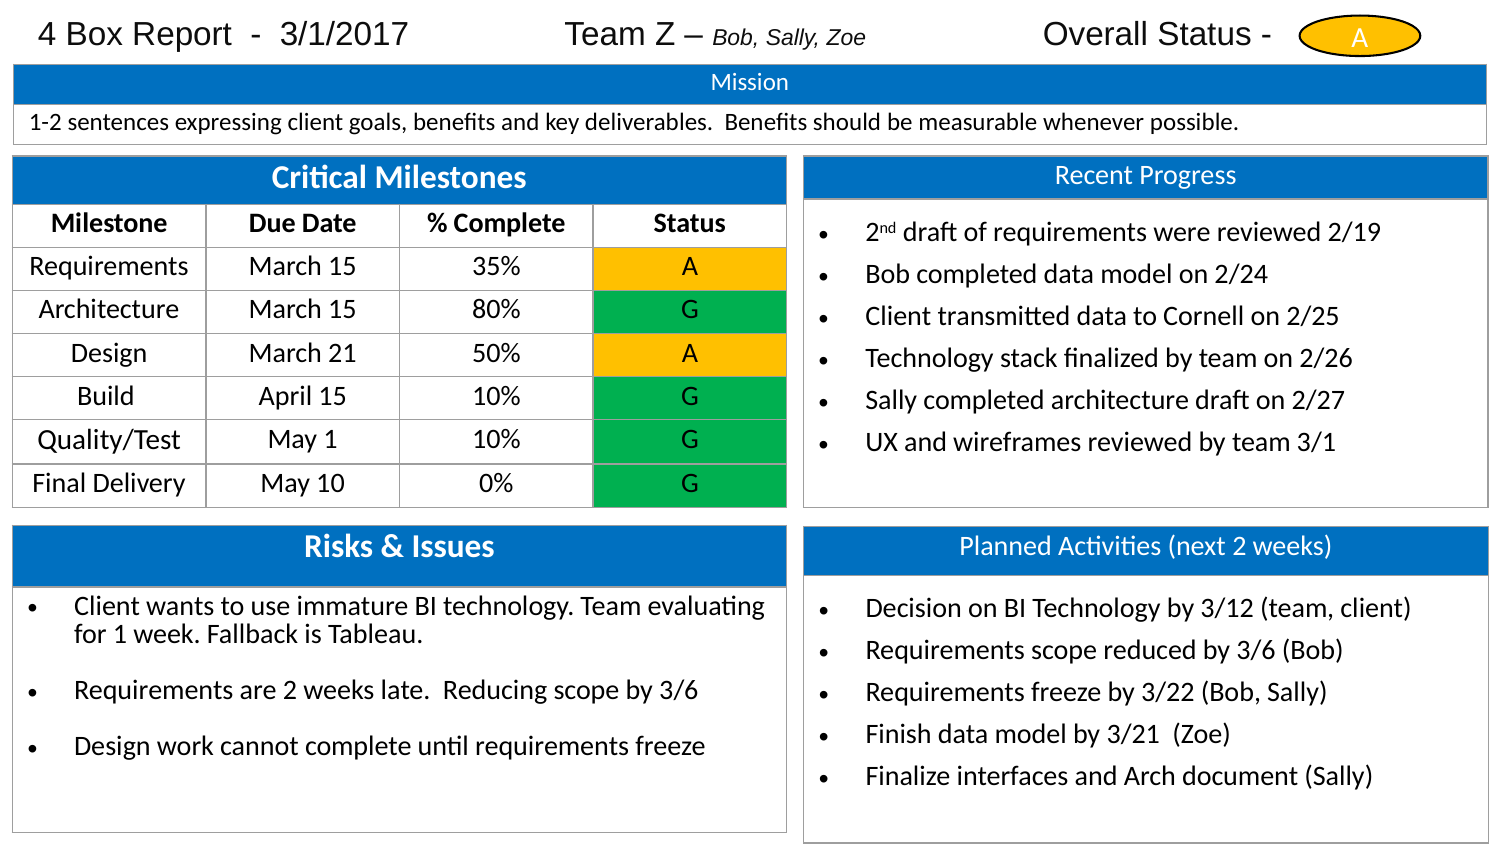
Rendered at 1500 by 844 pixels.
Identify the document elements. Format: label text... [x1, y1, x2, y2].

table_cell May 10 [207, 465, 399, 507]
table_header Planned Activities (next 2 weeks) [804, 527, 1488, 575]
text_box 4 Box Report - 3/1/2017 [23, 4, 425, 60]
table_cell Quality/Test [13, 420, 205, 463]
text_box Team Z – Bob, Sally, Zoe [549, 4, 882, 60]
table_cell G [594, 420, 786, 463]
table_cell March 15 [207, 248, 399, 290]
table_cell Client wants to use immature BI technology. Team evaluating for 1 week. Fallback is Tableau. Requirements are 2 weeks late. Reducing scope by 3/6 Design work cannot complete until requirements freeze [13, 588, 786, 832]
table_cell Decision on BI Technology by 3/12 (team, client) Requirements scope reduced by 3/6 (Bob) Requirements freeze by 3/22 (Bob, Sally) Finish data model by 3/21 (Zoe) Finalize interfaces and Arch document (Sally) [804, 576, 1488, 842]
table_cell Build [13, 377, 205, 419]
table_cell Milestone [13, 205, 205, 247]
table_cell 2nd draft of requirements were reviewed 2/19 Bob completed data model on 2/24 Client transmitted data to Cornell on 2/25 Technology stack finalized by team on 2/26 Sally completed architecture draft on 2/27 UX and wireframes reviewed by team 3/1 [804, 200, 1487, 507]
table_cell Design [13, 334, 205, 376]
table_cell 50% [400, 334, 592, 376]
text_box A [1299, 15, 1421, 57]
table_cell March 15 [207, 291, 399, 333]
table_cell 10% [400, 377, 592, 419]
table_cell A [594, 334, 786, 376]
table_cell G [594, 465, 786, 507]
table_cell A [594, 248, 786, 290]
table_cell 80% [400, 291, 592, 333]
table_cell Architecture [13, 291, 205, 333]
table_cell Final Delivery [13, 465, 205, 507]
table_cell 0% [400, 465, 592, 507]
table_cell 35% [400, 248, 592, 290]
table_cell G [594, 291, 786, 333]
table_header Mission [14, 65, 1486, 104]
table_cell Requirements [13, 248, 205, 290]
table_cell Due Date [207, 205, 399, 247]
table_cell 10% [400, 420, 592, 463]
table_cell % Complete [400, 205, 592, 247]
table_cell May 1 [207, 420, 399, 463]
table_cell G [594, 377, 786, 419]
table_cell March 21 [207, 334, 399, 376]
table_cell April 15 [207, 377, 399, 419]
table_header Risks & Issues [13, 526, 786, 586]
table_cell 1-2 sentences expressing client goals, benefits and key deliverables. Benefits should be measurable whenever possible. [14, 105, 1486, 144]
table_header Critical Milestones [13, 157, 786, 204]
table_cell Status [594, 205, 786, 247]
table_header Recent Progress [804, 157, 1487, 198]
text_box Overall Status - [1028, 4, 1460, 60]
